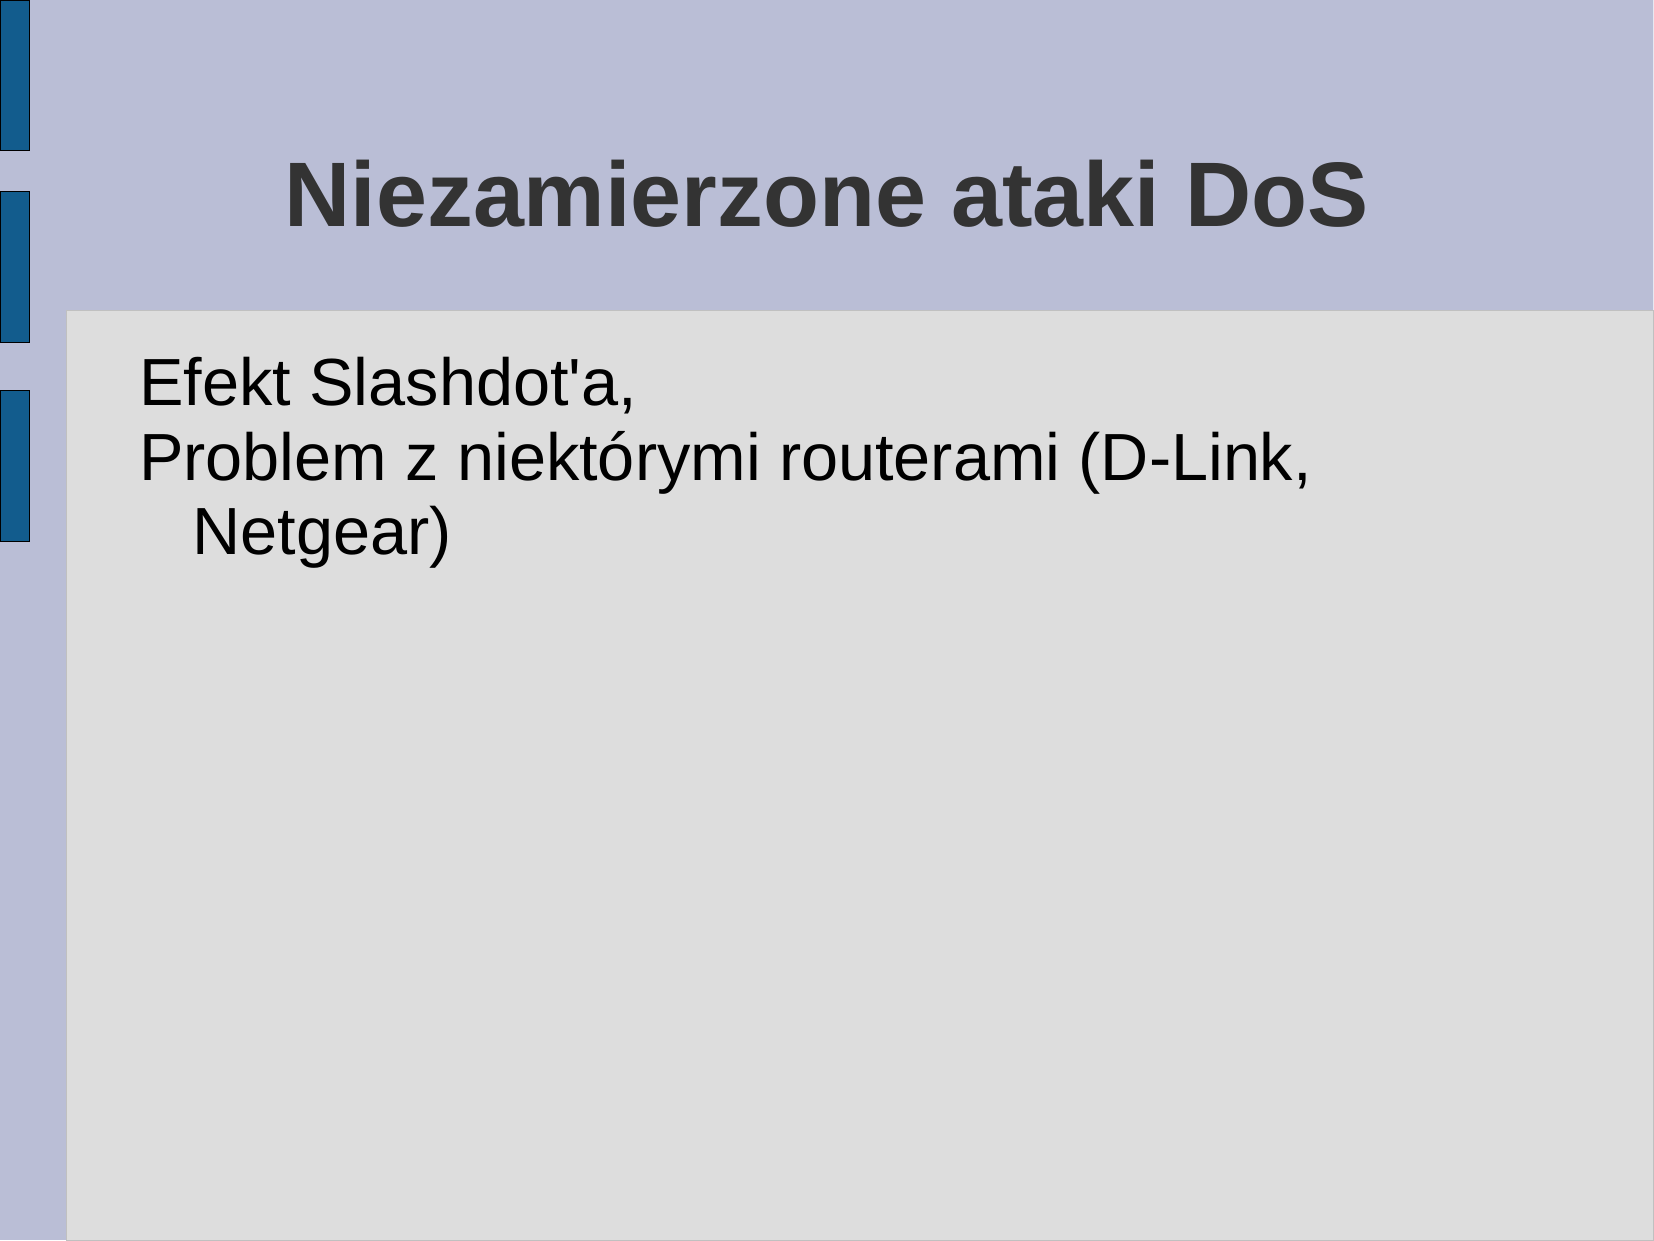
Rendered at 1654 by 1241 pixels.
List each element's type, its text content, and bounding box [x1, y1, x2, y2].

title Niezamierzone ataki DoS [121, 91, 1534, 299]
list Efekt Slashdot'a, Problem z niektórymi routerami (D-Link, Netgear) [121, 344, 1534, 1127]
